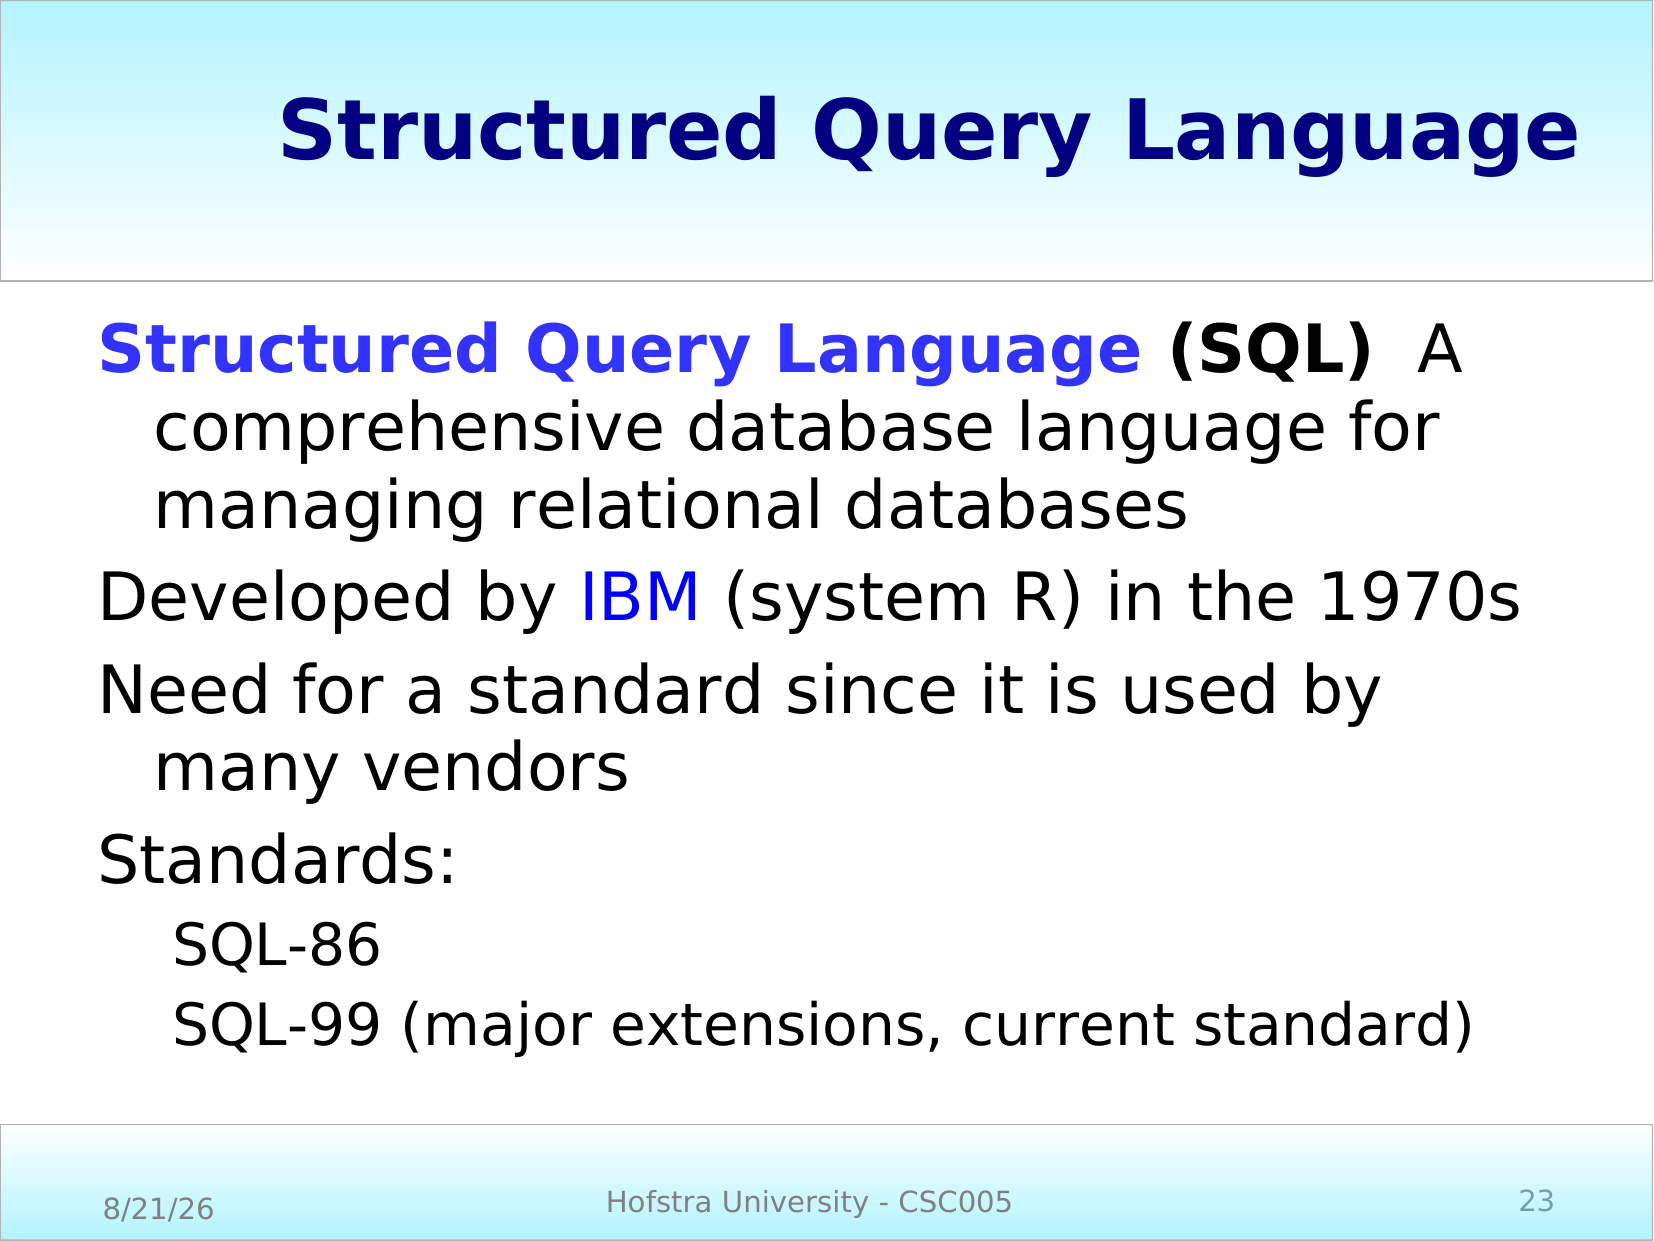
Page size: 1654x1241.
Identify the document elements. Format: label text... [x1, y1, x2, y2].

list Structured Query Language (SQL) A comprehensive database language for managing relational databases Developed by IBM (system R) in the 1970s Need for a standard since it is used by many vendors Standards: SQL-86 SQL-99 (major extensions, current standard) [82, 303, 1571, 1145]
title Structured Query Language [247, 12, 1612, 250]
